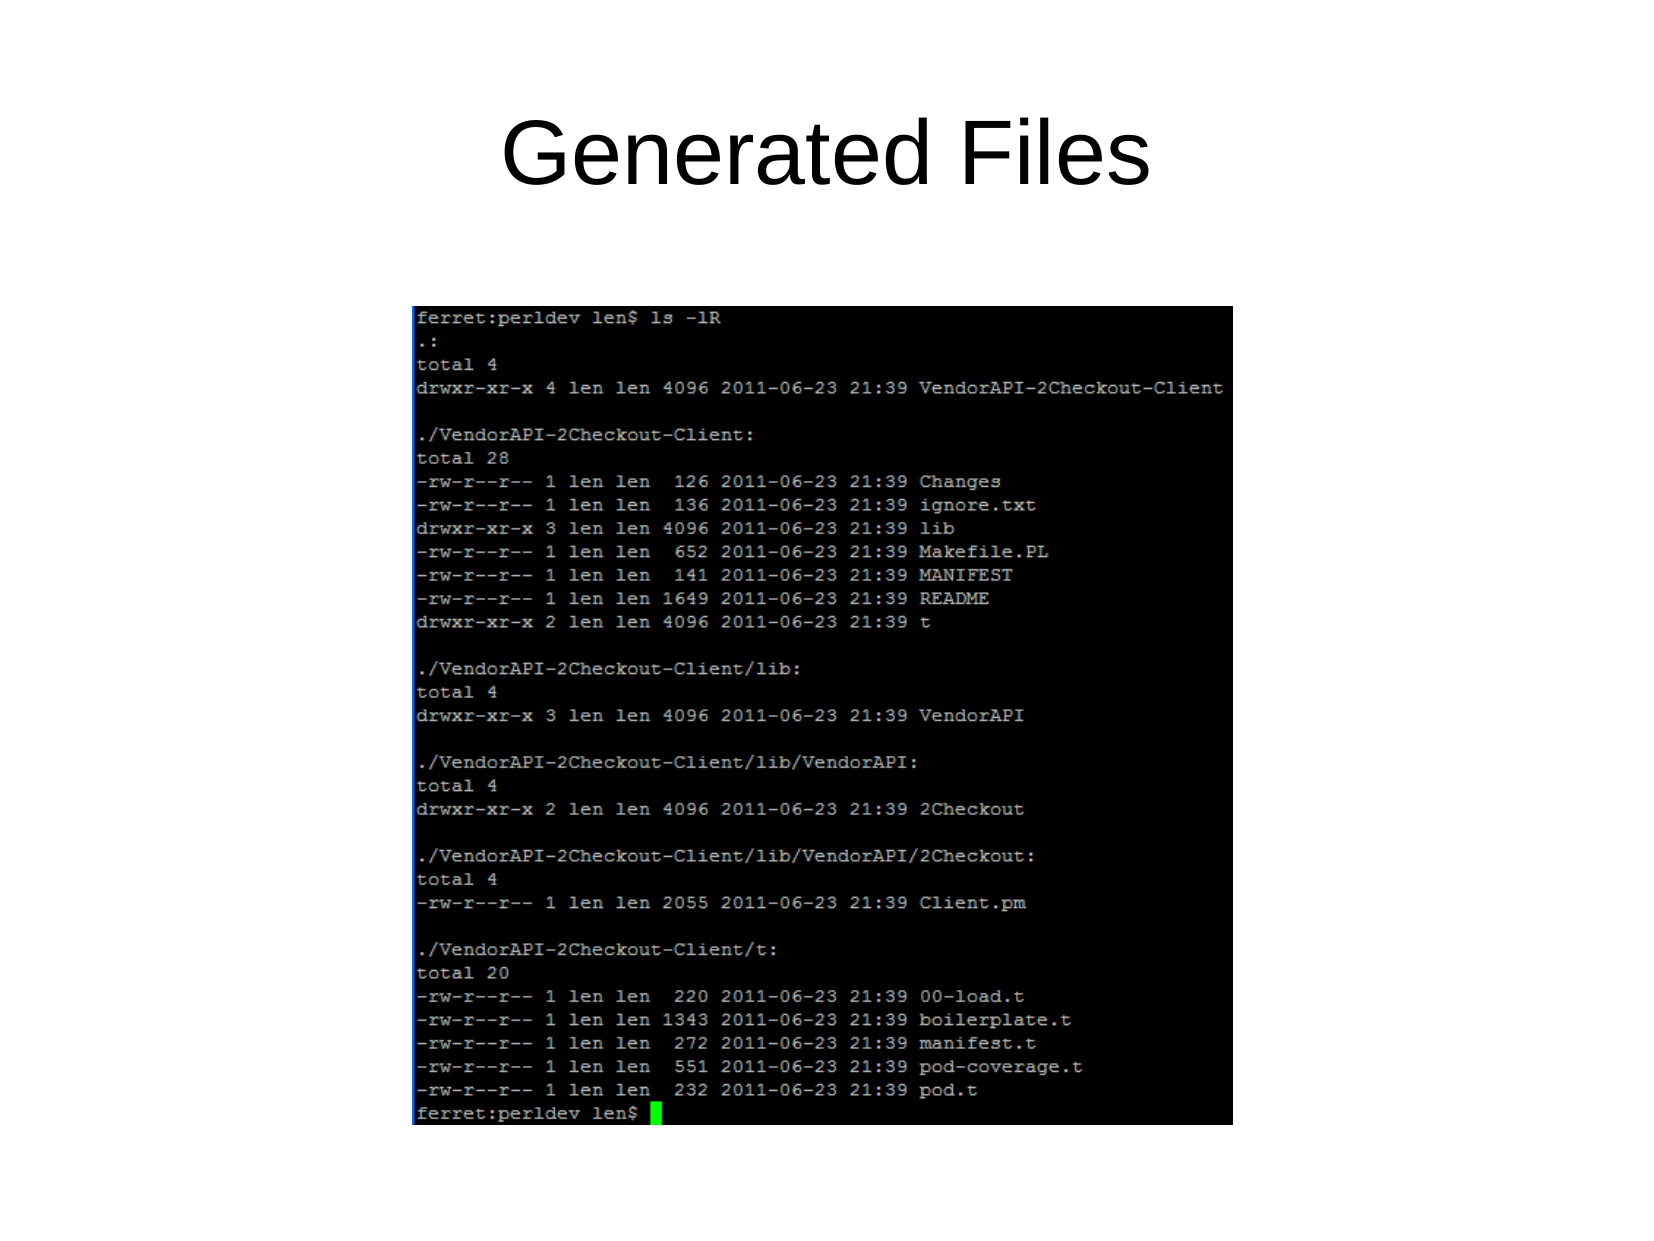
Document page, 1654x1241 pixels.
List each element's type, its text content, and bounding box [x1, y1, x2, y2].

picture [412, 306, 1233, 1126]
title Generated Files [82, 49, 1571, 257]
